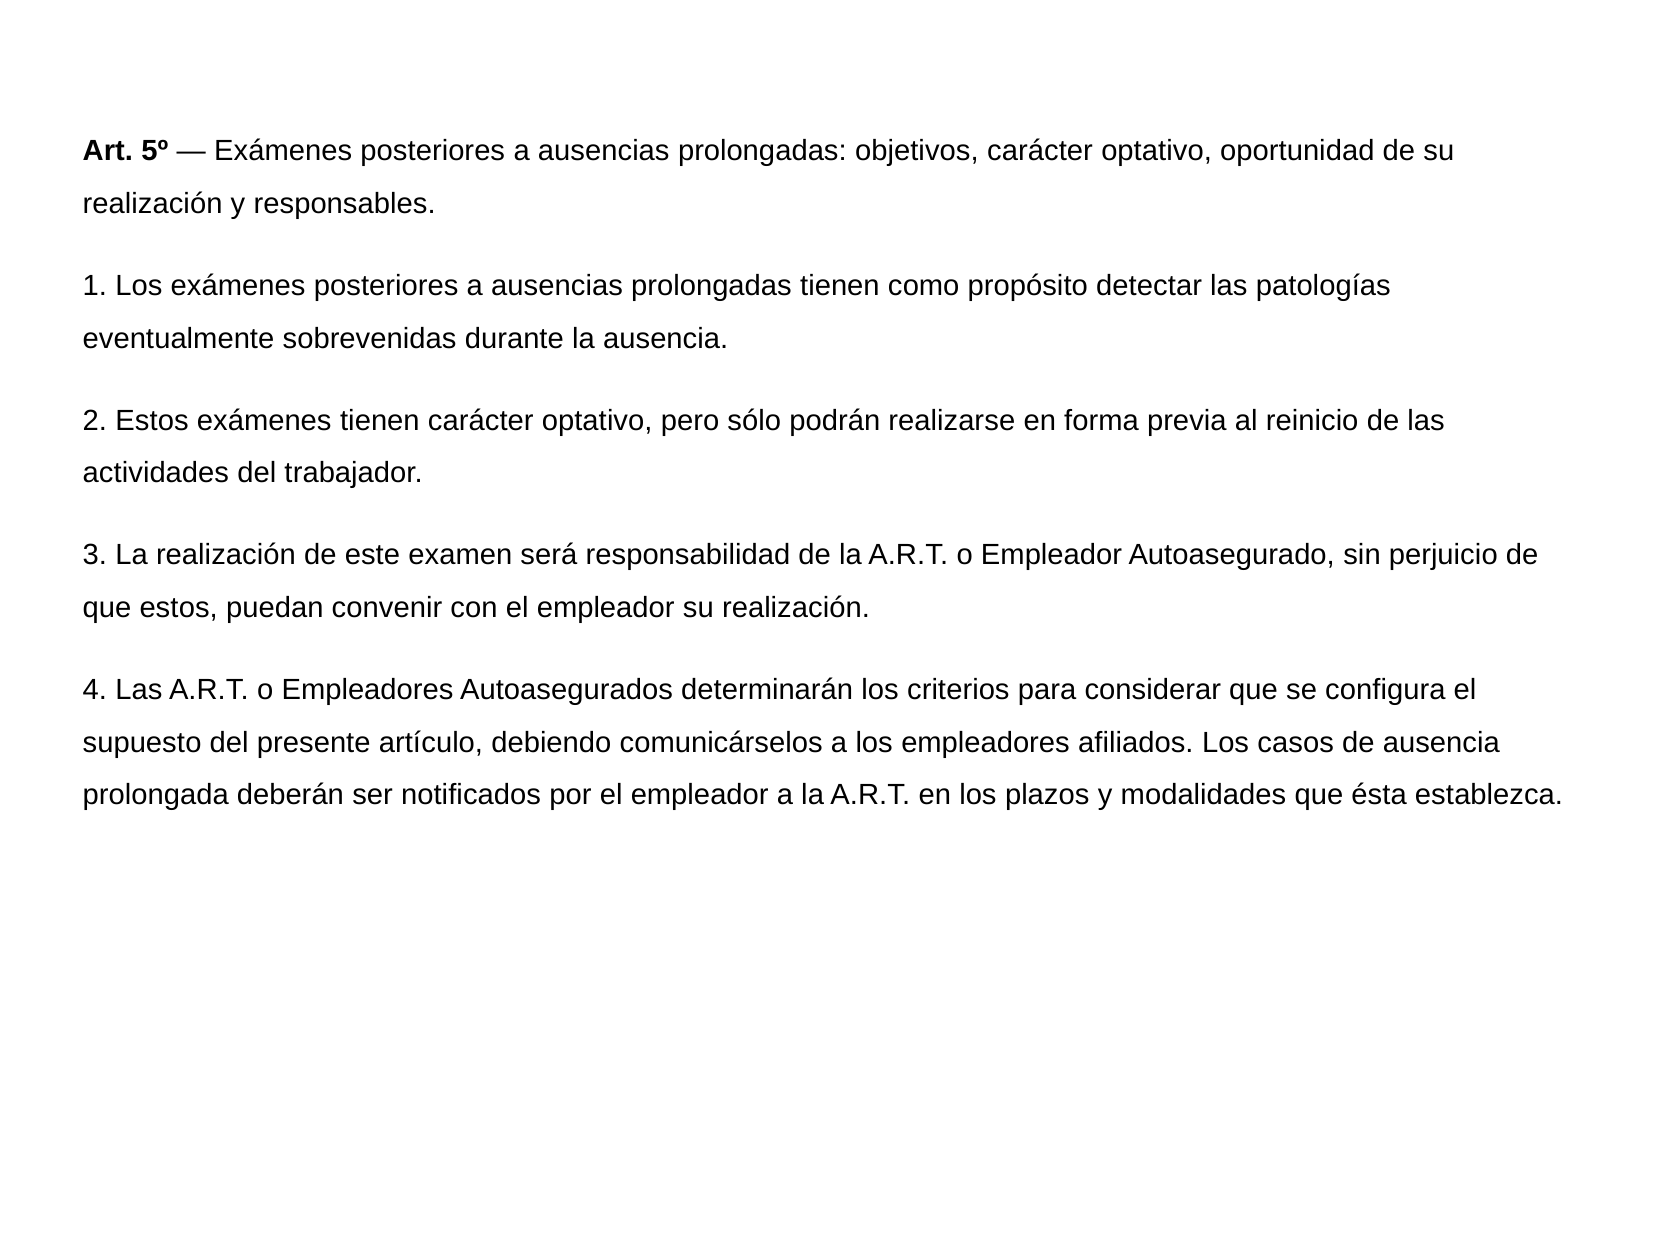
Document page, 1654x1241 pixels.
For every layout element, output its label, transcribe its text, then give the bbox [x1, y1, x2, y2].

list Art. 5º — Exámenes posteriores a ausencias prolongadas: objetivos, carácter optativo, oportunidad de su realización y responsables. 1. Los exámenes posteriores a ausencias prolongadas tienen como propósito detectar las patologías eventualmente sobrevenidas durante la ausencia. 2. Estos exámenes tienen carácter optativo, pero sólo podrán realizarse en forma previa al reinicio de las actividades del trabajador. 3. La realización de este examen será responsabilidad de la A.R.T. o Empleador Autoasegurado, sin perjuicio de que estos, puedan convenir con el empleador su realización. 4. Las A.R.T. o Empleadores Autoasegurados determinarán los criterios para considerar que se configura el supuesto del presente artículo, debiendo comunicárselos a los empleadores afiliados. Los casos de ausencia prolongada deberán ser notificados por el empleador a la A.R.T. en los plazos y modalidades que ésta establezca. [82, 49, 1571, 1109]
